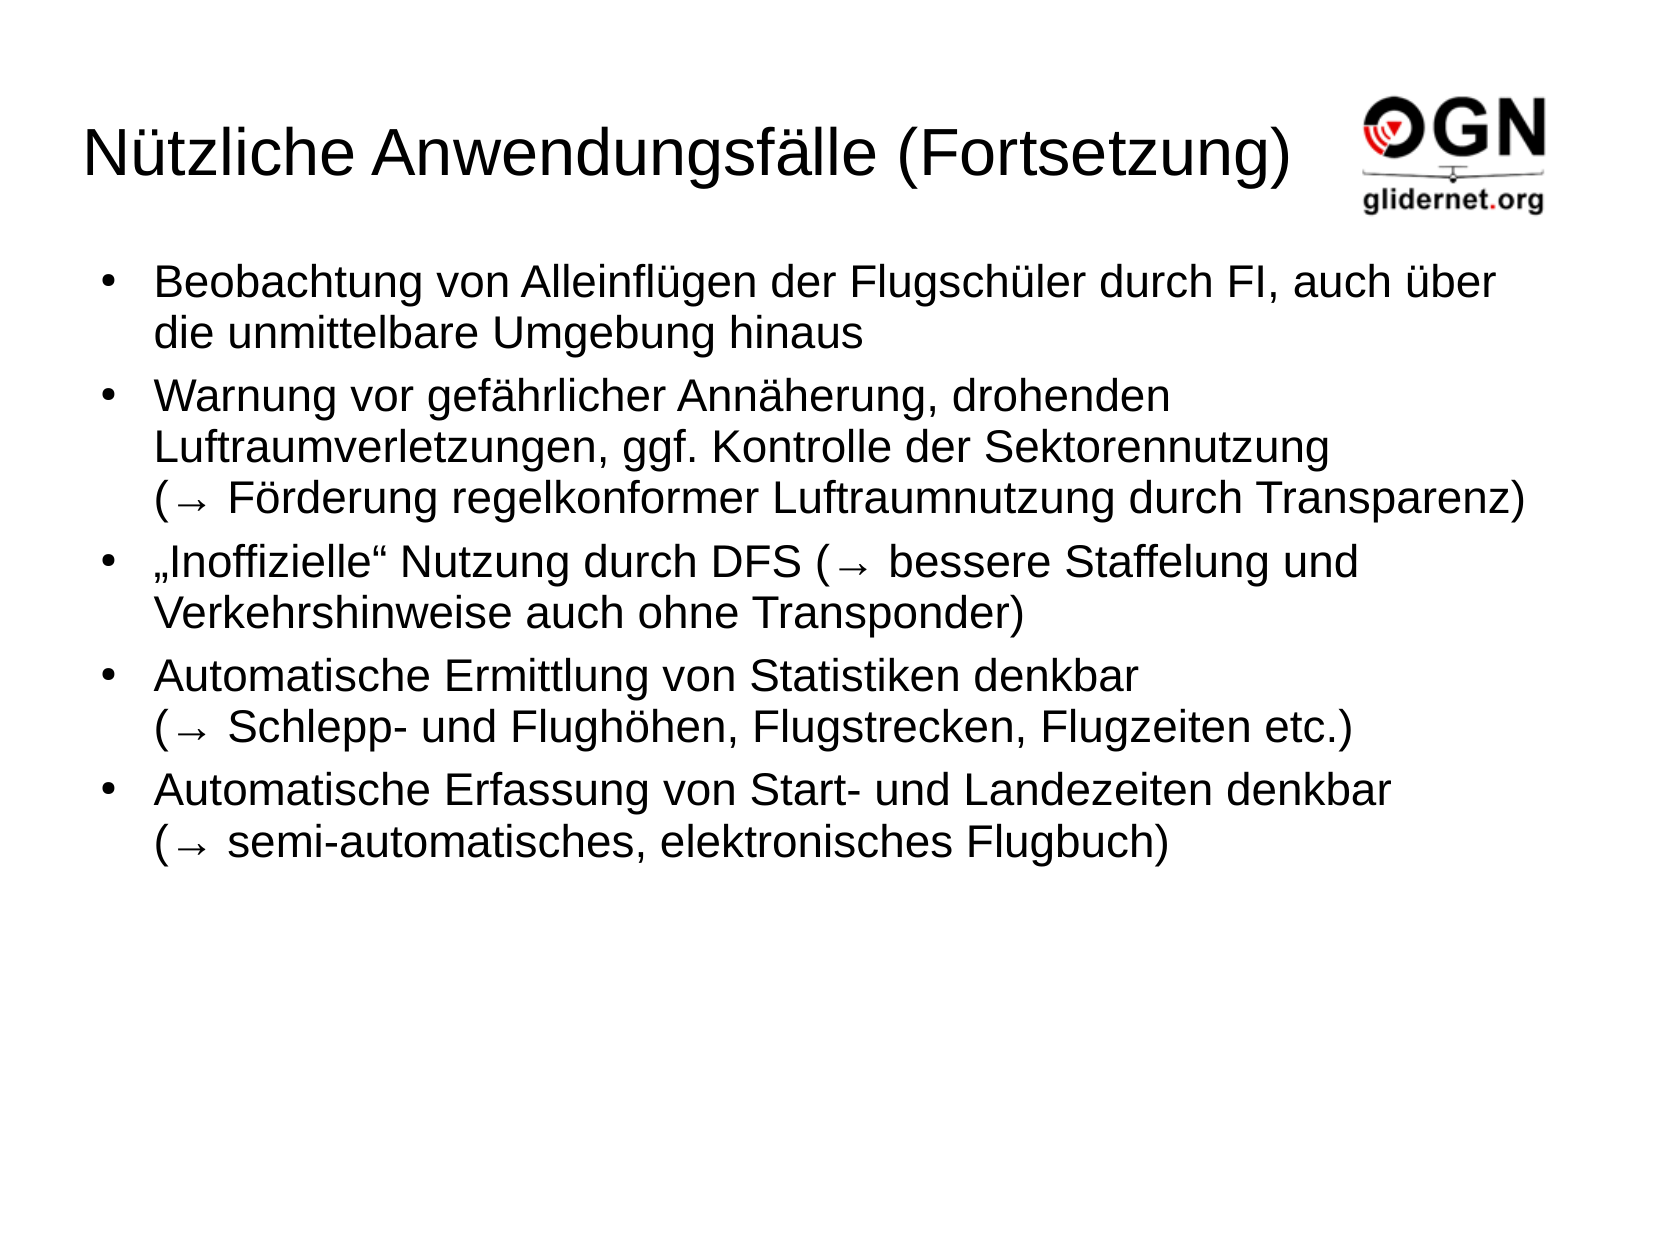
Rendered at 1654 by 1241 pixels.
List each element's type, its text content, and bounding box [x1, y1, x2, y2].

picture [1336, 34, 1571, 255]
title Nützliche Anwendungsfälle (Fortsetzung) [82, 48, 1337, 255]
list Beobachtung von Alleinflügen der Flugschüler durch FI, auch über die unmittelbare Umgebung hinaus Warnung vor gefährlicher Annäherung, drohenden Luftraumverletzungen, ggf. Kontrolle der Sektorennutzung (→ Förderung regelkonformer Luftraumnutzung durch Transparenz) „Inoffizielle“ Nutzung durch DFS (→ bessere Staffelung und Verkehrshinweise auch ohne Transponder) Automatische Ermittlung von Statistiken denkbar (→ Schlepp- und Flughöhen, Flugstrecken, Flugzeiten etc.) Automatische Erfassung von Start- und Landezeiten denkbar (→ semi-automatisches, elektronisches Flugbuch) [82, 255, 1571, 1144]
